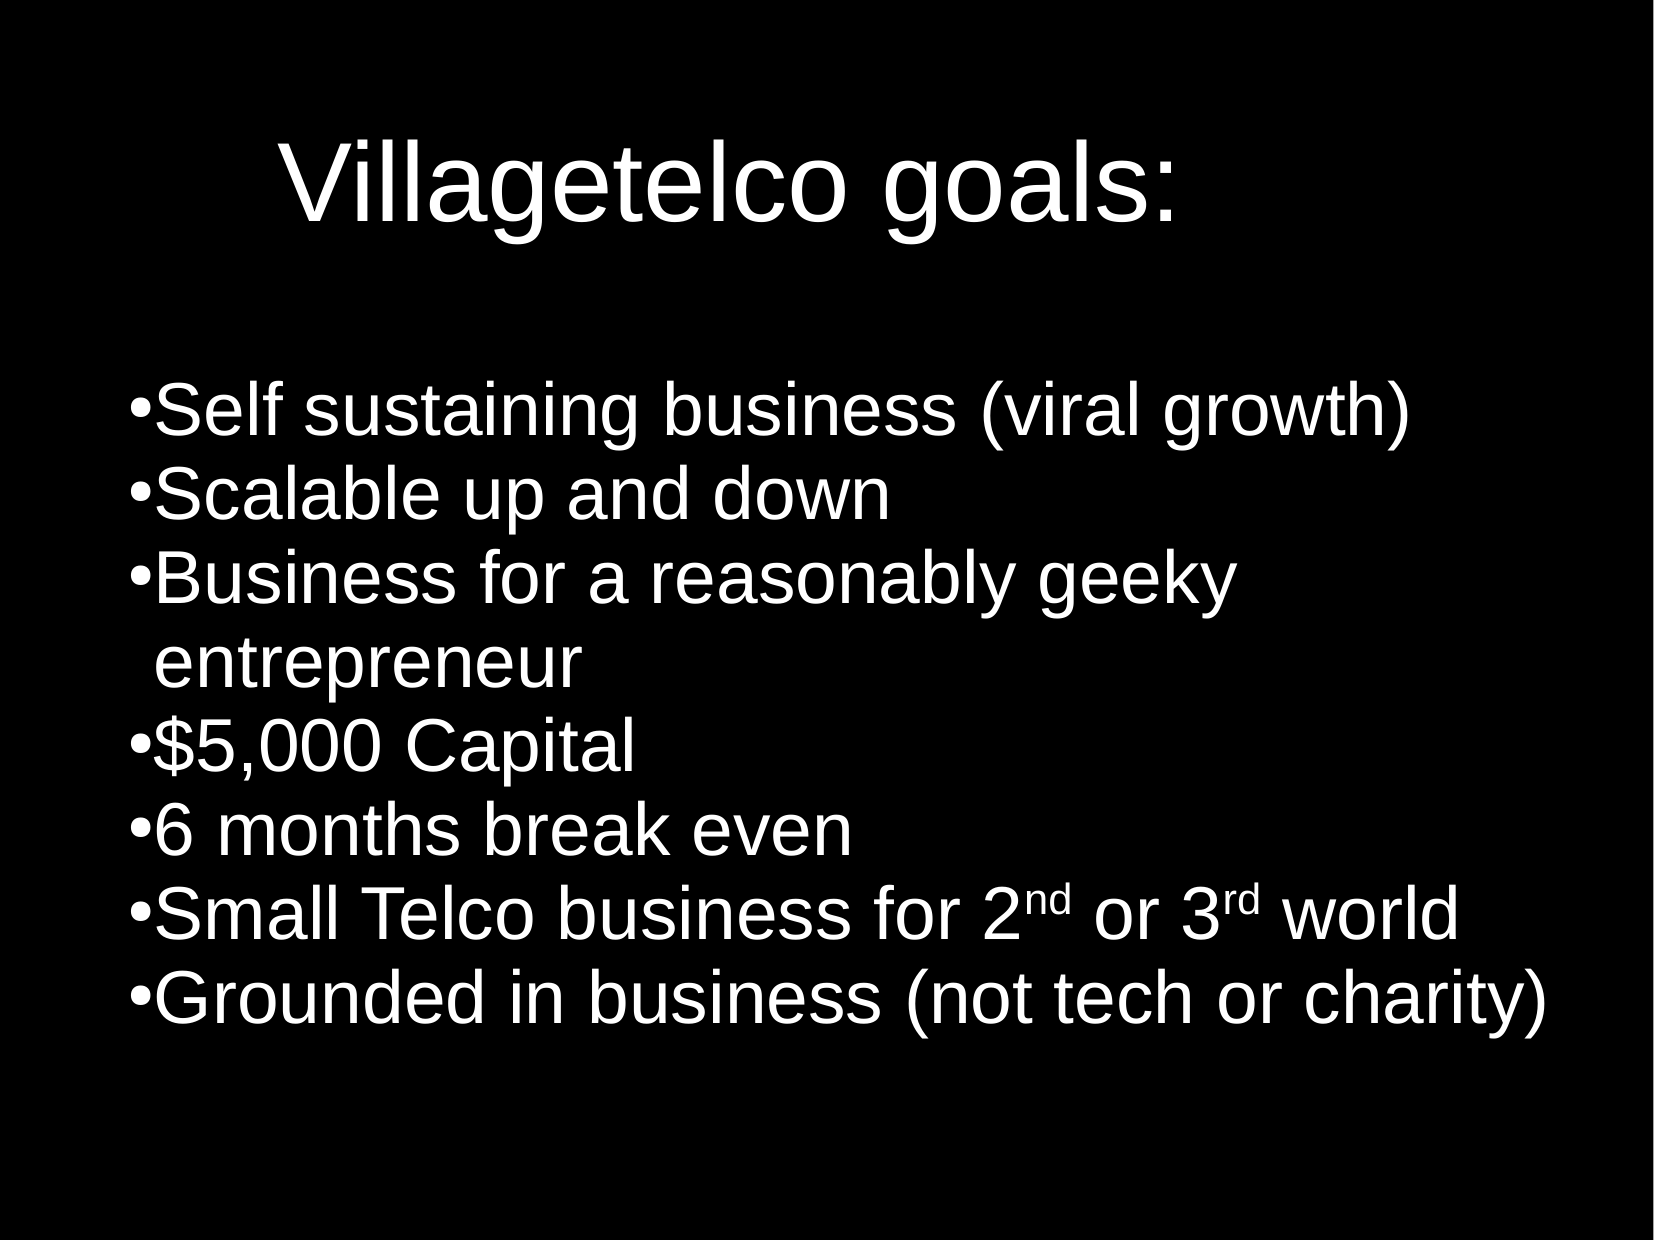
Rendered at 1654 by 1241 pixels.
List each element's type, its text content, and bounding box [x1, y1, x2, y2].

text_box Villagetelco goals: [262, 112, 1197, 360]
text_box Self sustaining business (viral growth) Scalable up and down Business for a reasonably geeky entrepreneur $5,000 Capital 6 months break even Small Telco business for 2nd or 3rd world Grounded in business (not tech or charity) [112, 360, 1566, 1051]
